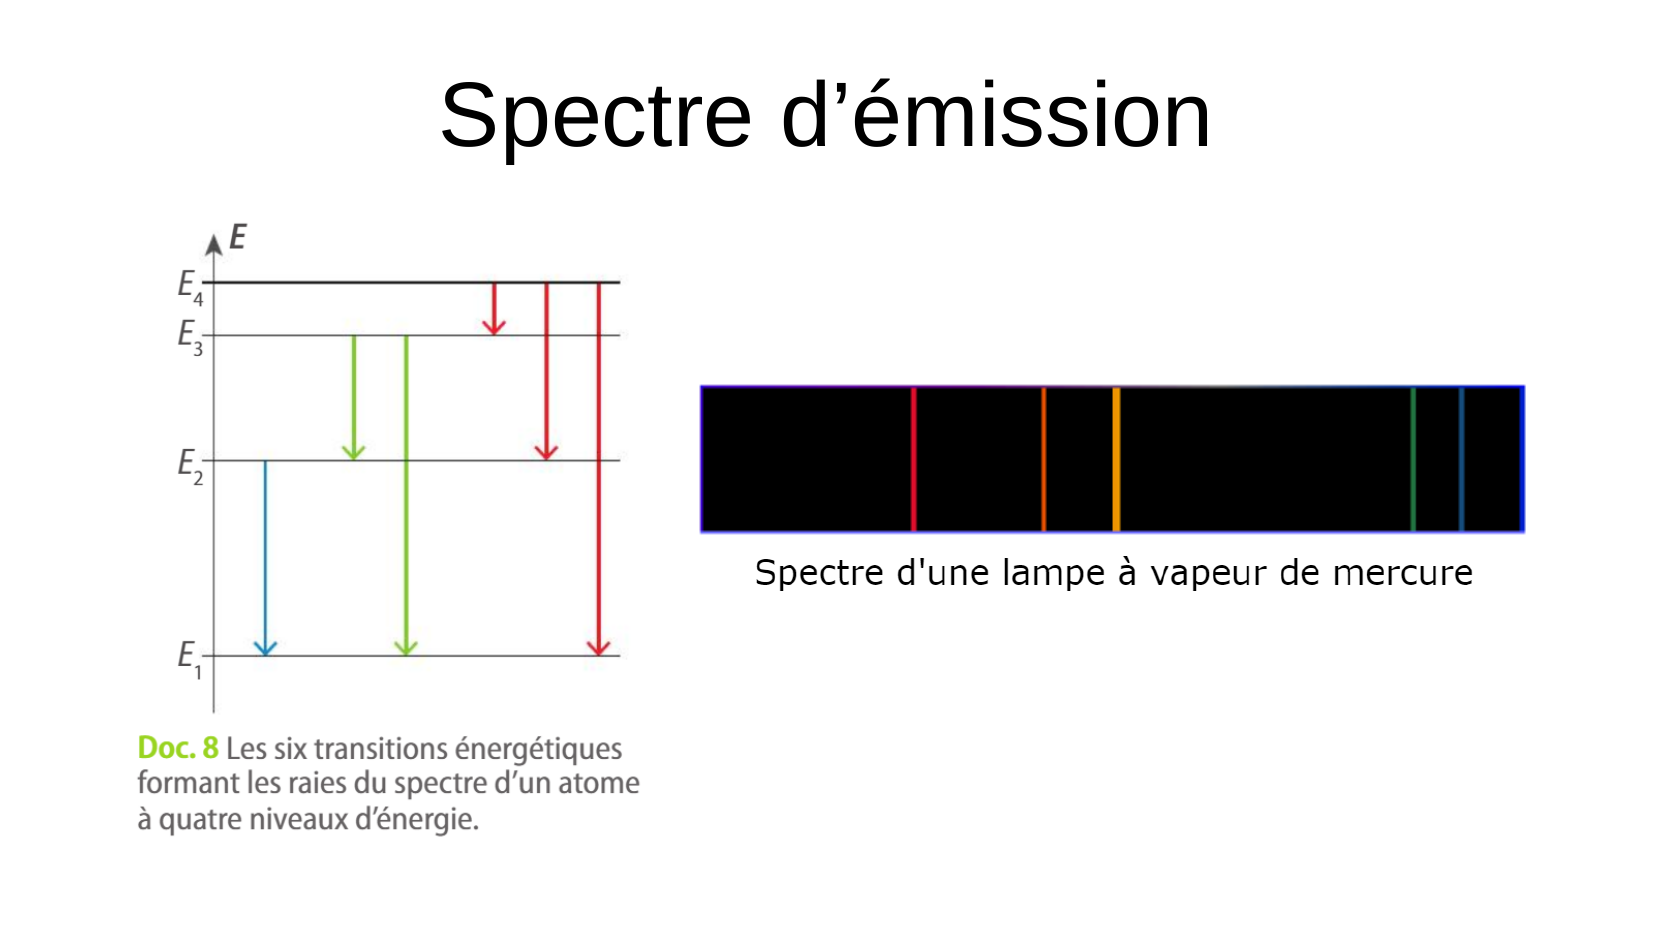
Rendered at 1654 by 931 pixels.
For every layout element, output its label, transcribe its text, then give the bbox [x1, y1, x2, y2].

title Spectre d’émission [82, 37, 1571, 193]
picture [108, 202, 1569, 851]
